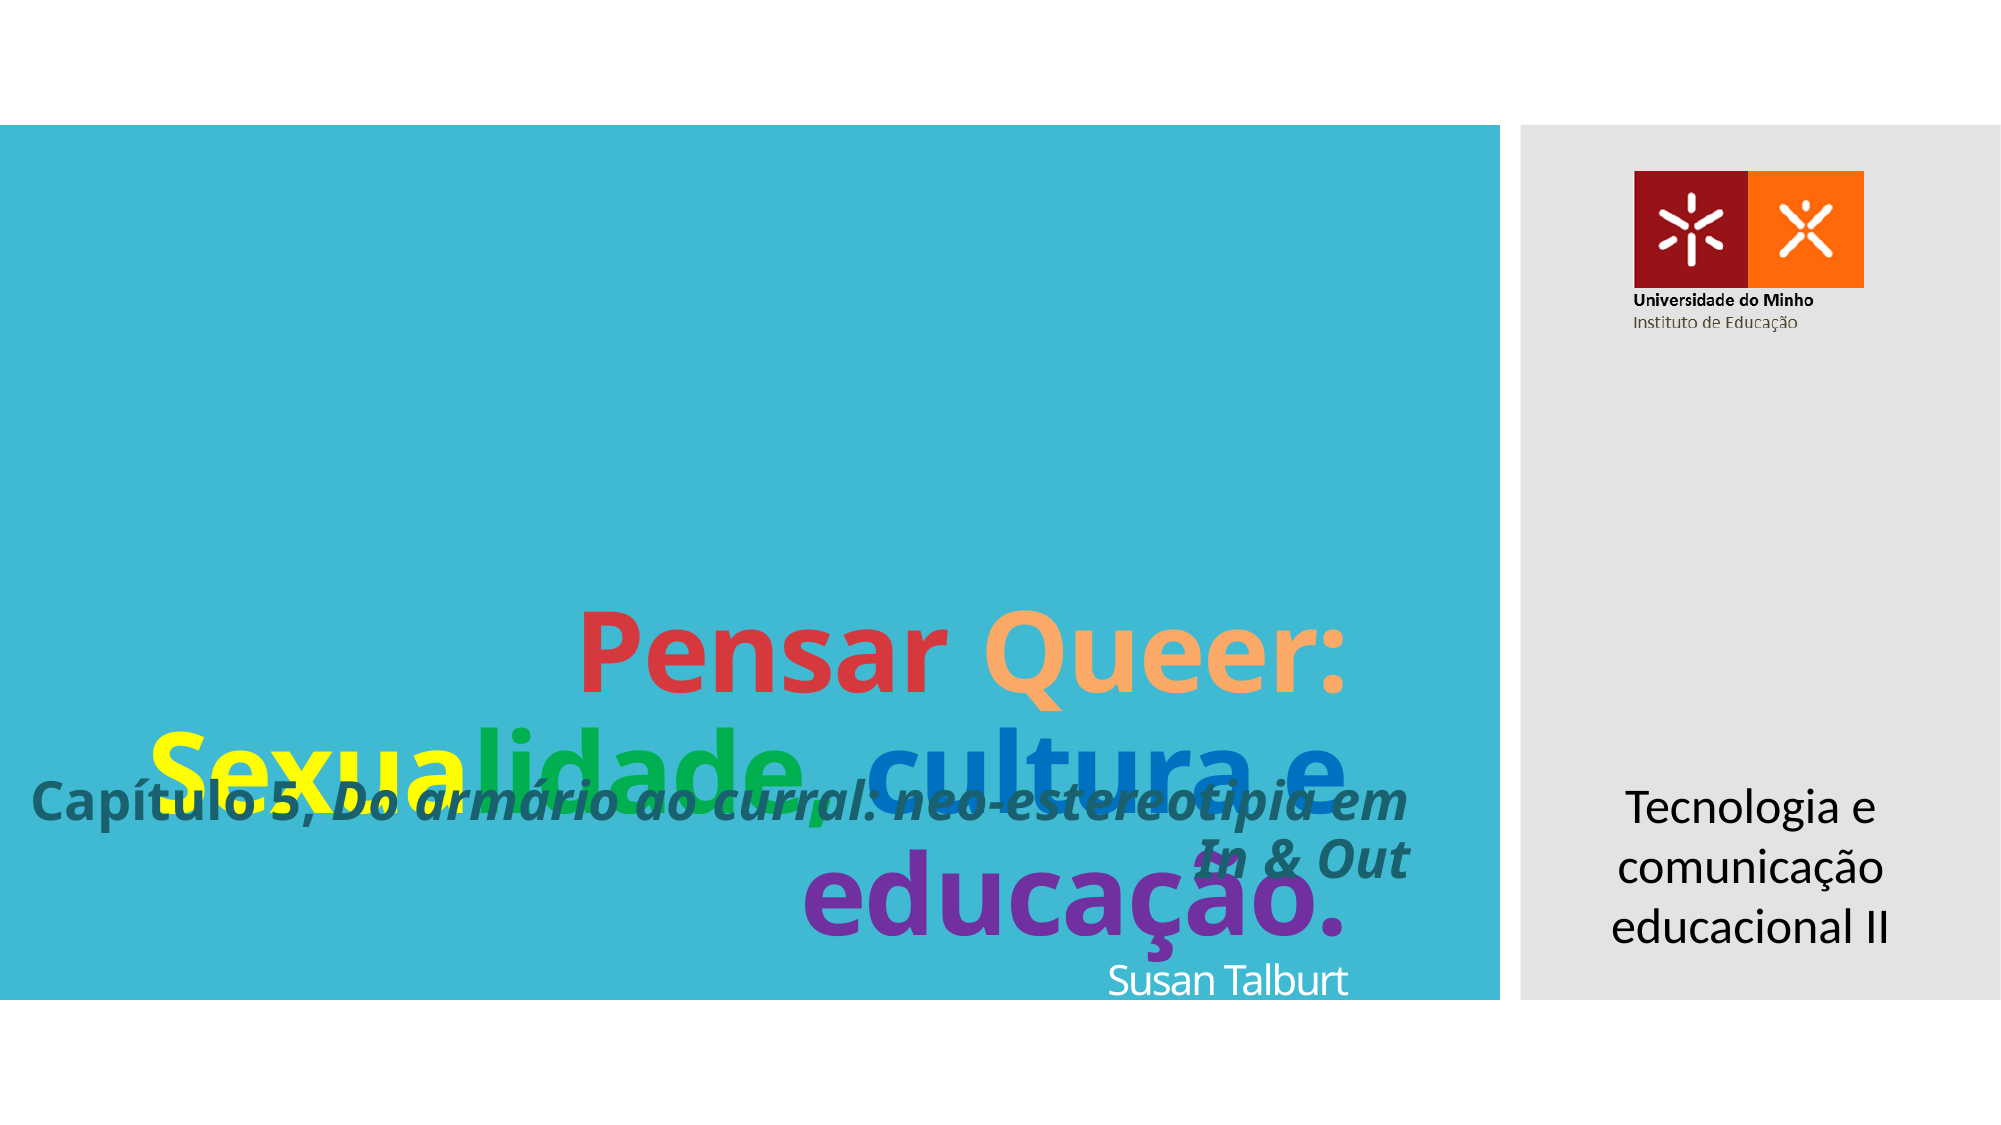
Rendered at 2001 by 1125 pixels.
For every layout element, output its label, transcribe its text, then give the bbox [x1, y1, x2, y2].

title Pensar Queer: Sexualidade, cultura e educação. Susan Talburt Shirley R. Steimberg [131, 587, 1454, 766]
text_box Tecnologia e comunicação educacional II [1501, 766, 2000, 964]
picture [1622, 171, 1864, 345]
subtitle Capítulo 5, Do armário ao curral: neo-estereotipia em In & Out [15, 766, 1466, 917]
